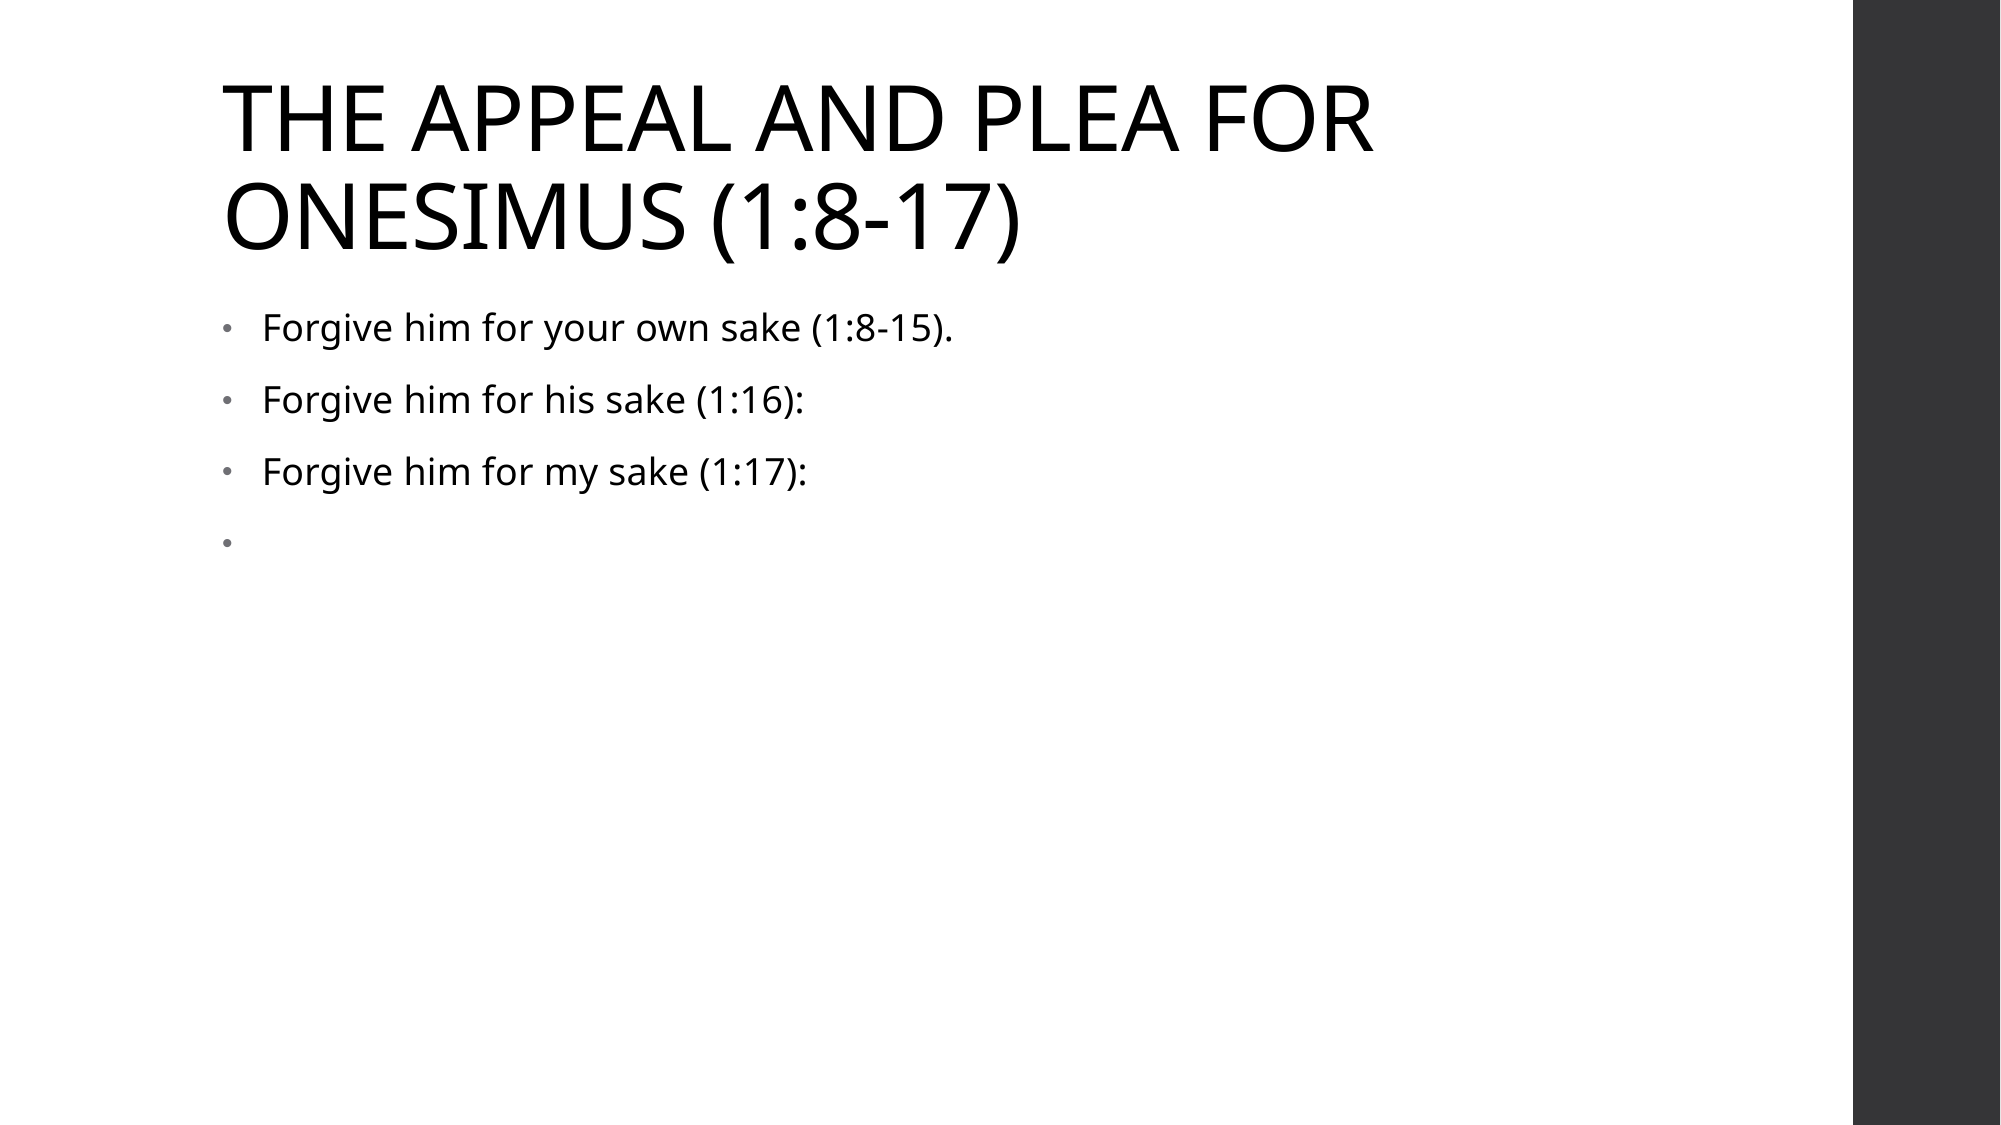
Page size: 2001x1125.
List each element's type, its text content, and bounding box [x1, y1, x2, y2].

list Forgive him for your own sake (1:8-15). Forgive him for his sake (1:16): Forgive him for my sake (1:17): [206, 299, 1617, 1014]
title THE APPEAL AND PLEA FOR ONESIMUS (1:8-17) [206, 60, 1797, 278]
